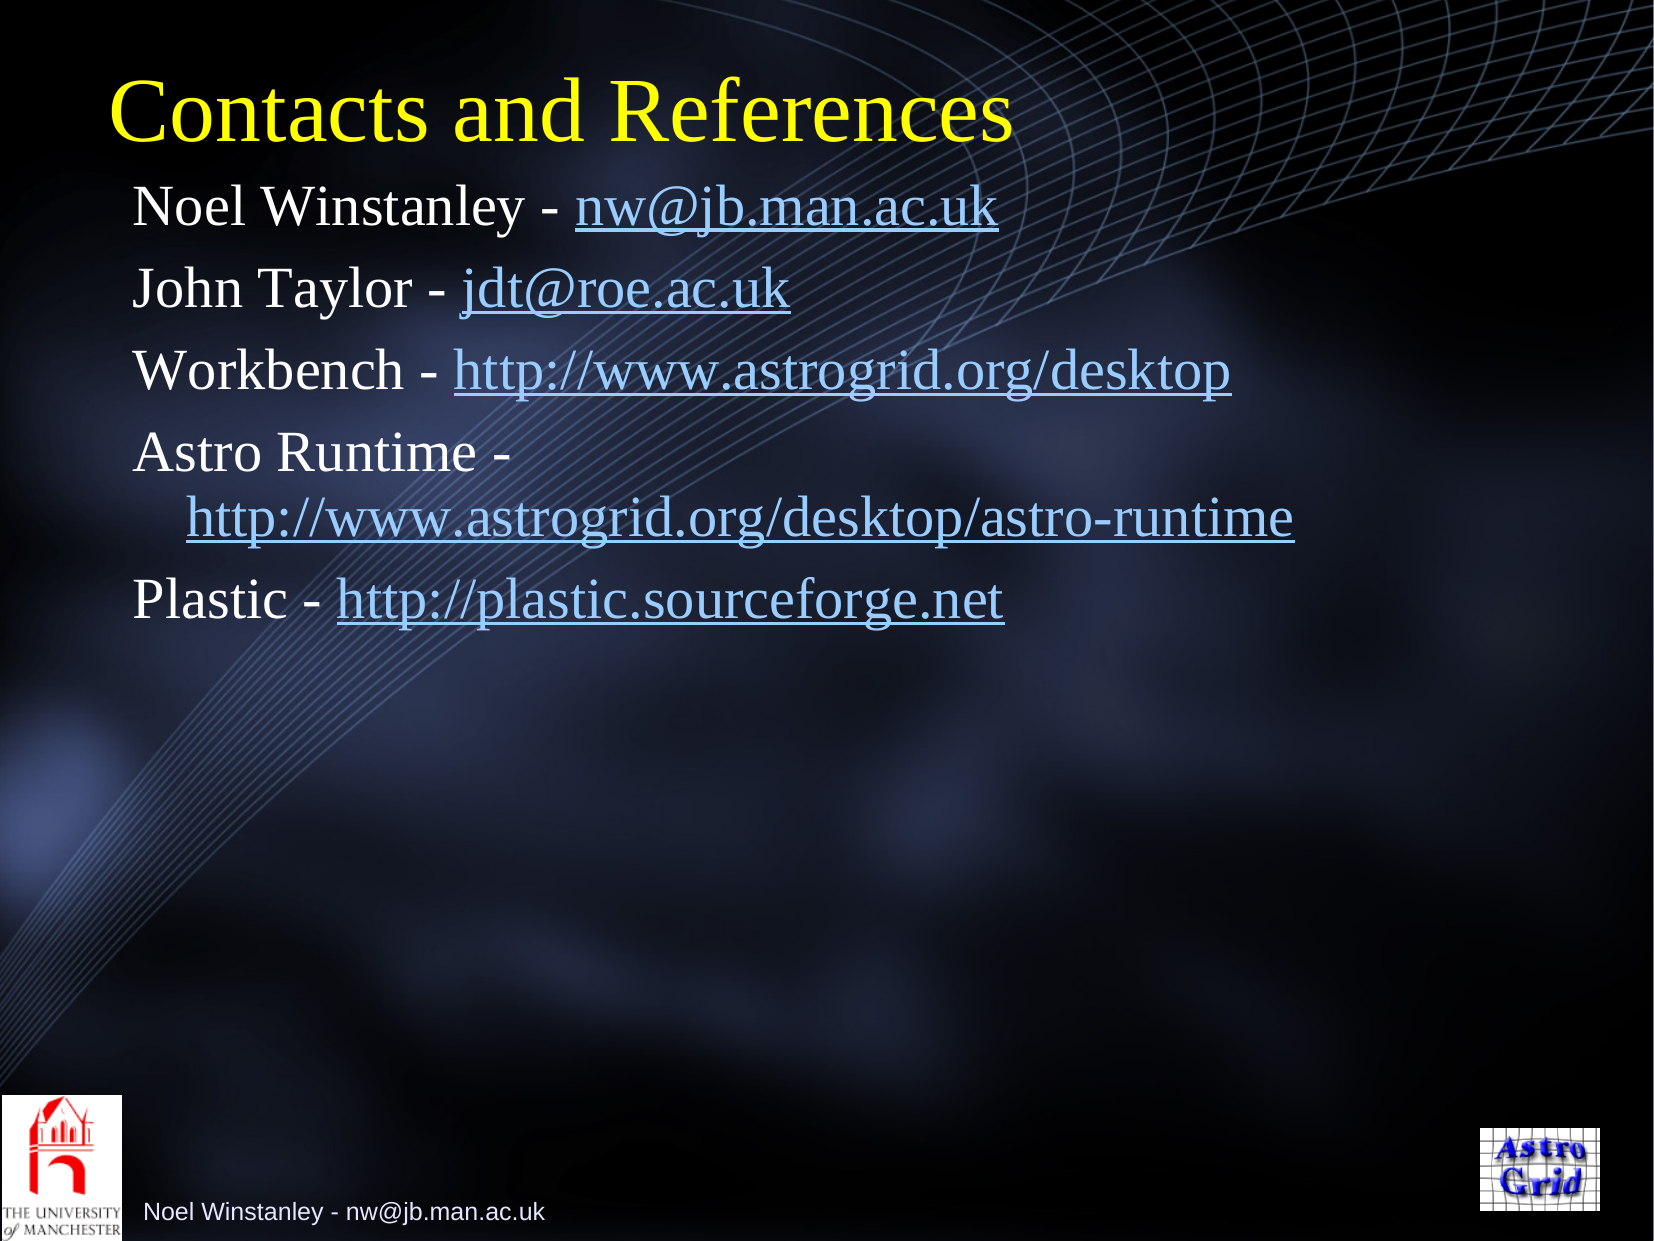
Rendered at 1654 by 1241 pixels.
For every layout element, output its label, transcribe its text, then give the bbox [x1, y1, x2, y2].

title Contacts and References [108, 26, 1534, 196]
list Noel Winstanley - nw@jb.man.ac.uk John Taylor - jdt@roe.ac.uk Workbench - http://www.astrogrid.org/desktop Astro Runtime - http://www.astrogrid.org/desktop/astro-runtime Plastic - http://plastic.sourceforge.net [115, 172, 1536, 1157]
picture [0, 0, 1654, 1241]
